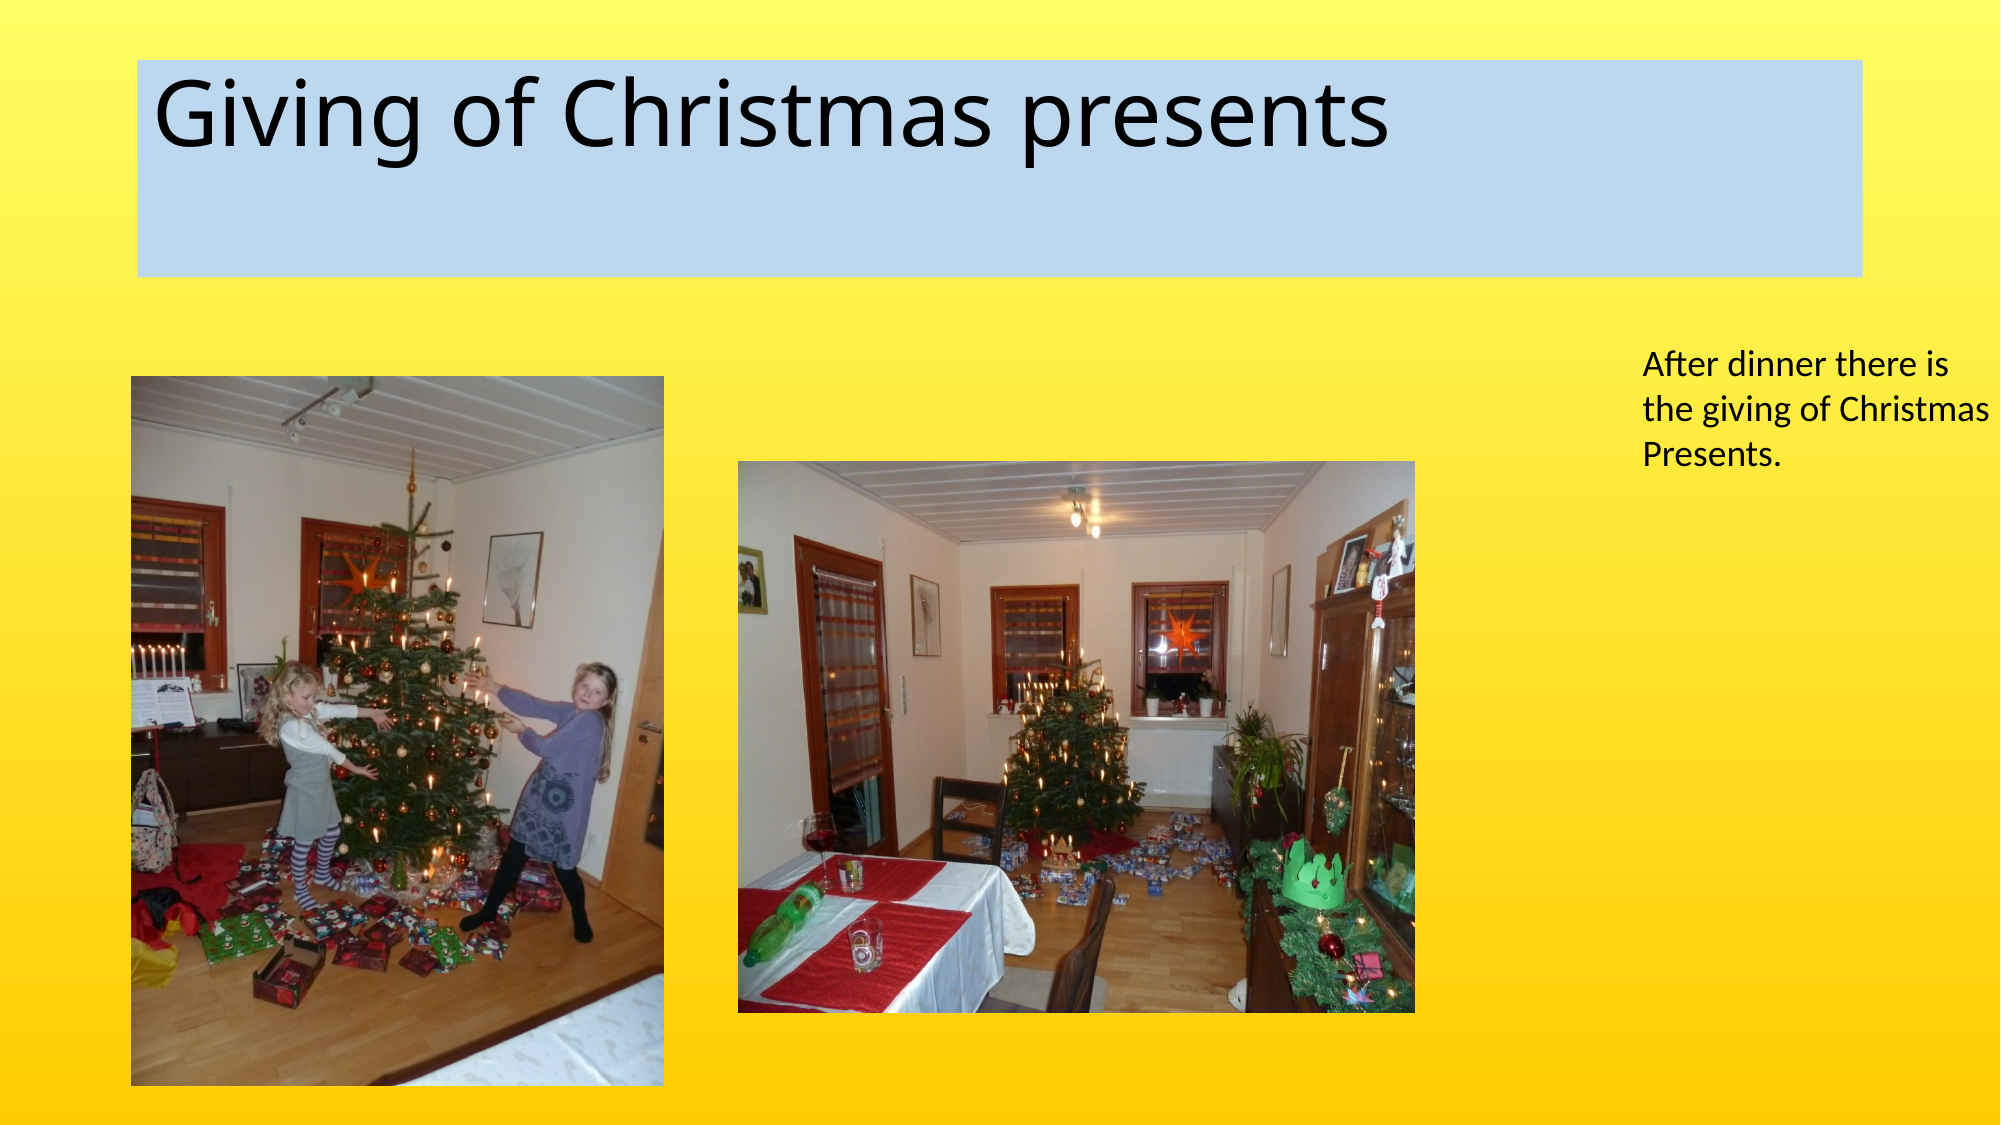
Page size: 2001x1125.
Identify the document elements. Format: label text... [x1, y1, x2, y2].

text_box After dinner there is the giving of Christmas Presents. [1627, 331, 2001, 482]
picture [131, 376, 664, 1086]
title Giving of Christmas presents [137, 59, 1863, 278]
text_box On Christmas the hole family comes together or we travel to our family. [1415, 712, 2000, 716]
picture [738, 461, 1415, 1013]
